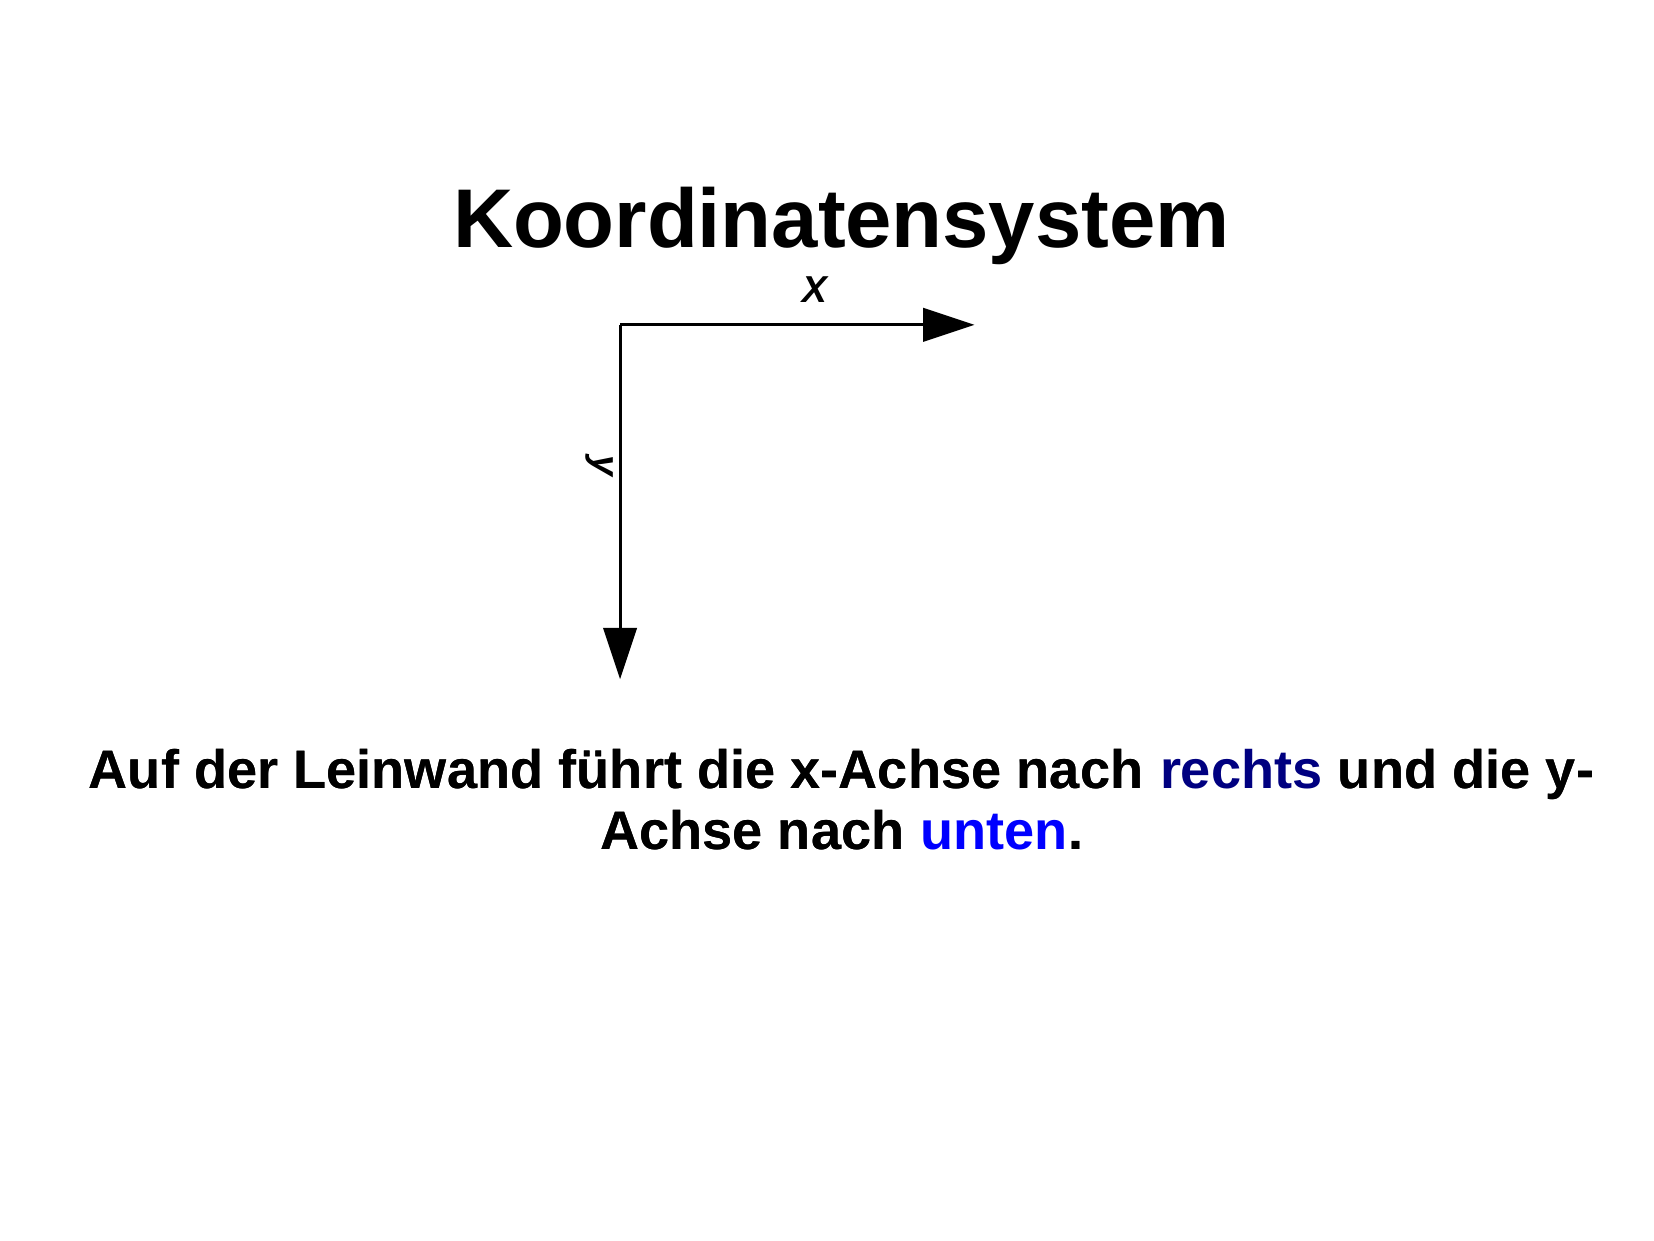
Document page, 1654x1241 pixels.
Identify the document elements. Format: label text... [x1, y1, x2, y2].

text_box Auf der Leinwand führt die x-Achse nach rechts und die y-Achse nach unten. [59, 732, 1625, 872]
text_box Koordinatensystem [88, 118, 1595, 226]
